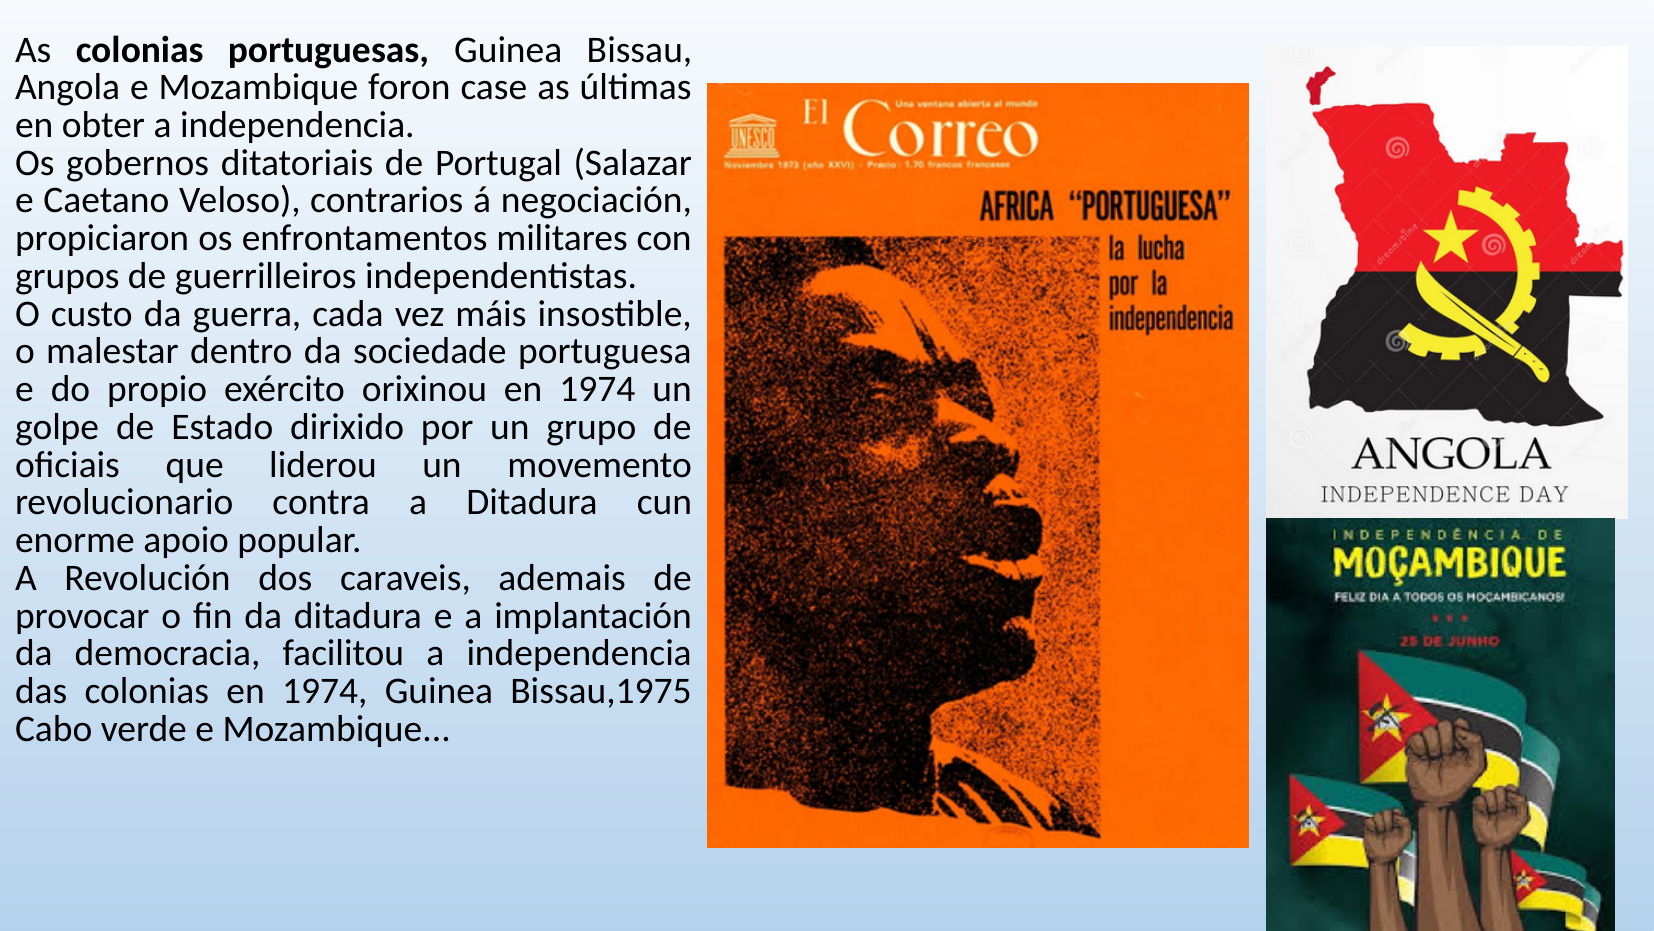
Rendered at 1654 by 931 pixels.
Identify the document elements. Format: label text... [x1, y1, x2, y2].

picture [707, 83, 1249, 848]
text_box As colonias portuguesas, Guinea Bissau, Angola e Mozambique foron case as últimas en obter a independencia. Os gobernos ditatoriais de Portugal (Salazar e Caetano Veloso), contrarios á negociación, propiciaron os enfrontamentos militares con grupos de guerrilleiros independentistas. O custo da guerra, cada vez máis insostible, o malestar dentro da sociedade portuguesa e do propio exército orixinou en 1974 un golpe de Estado dirixido por un grupo de oficiais que liderou un movemento revolucionario contra a Ditadura cun enorme apoio popular. A Revolución dos caraveis, ademais de provocar o fin da ditadura e a implantación da democracia, facilitou a independencia das colonias en 1974, Guinea Bissau,1975 Cabo verde e Mozambique... [0, 26, 708, 905]
picture [1266, 46, 1628, 931]
